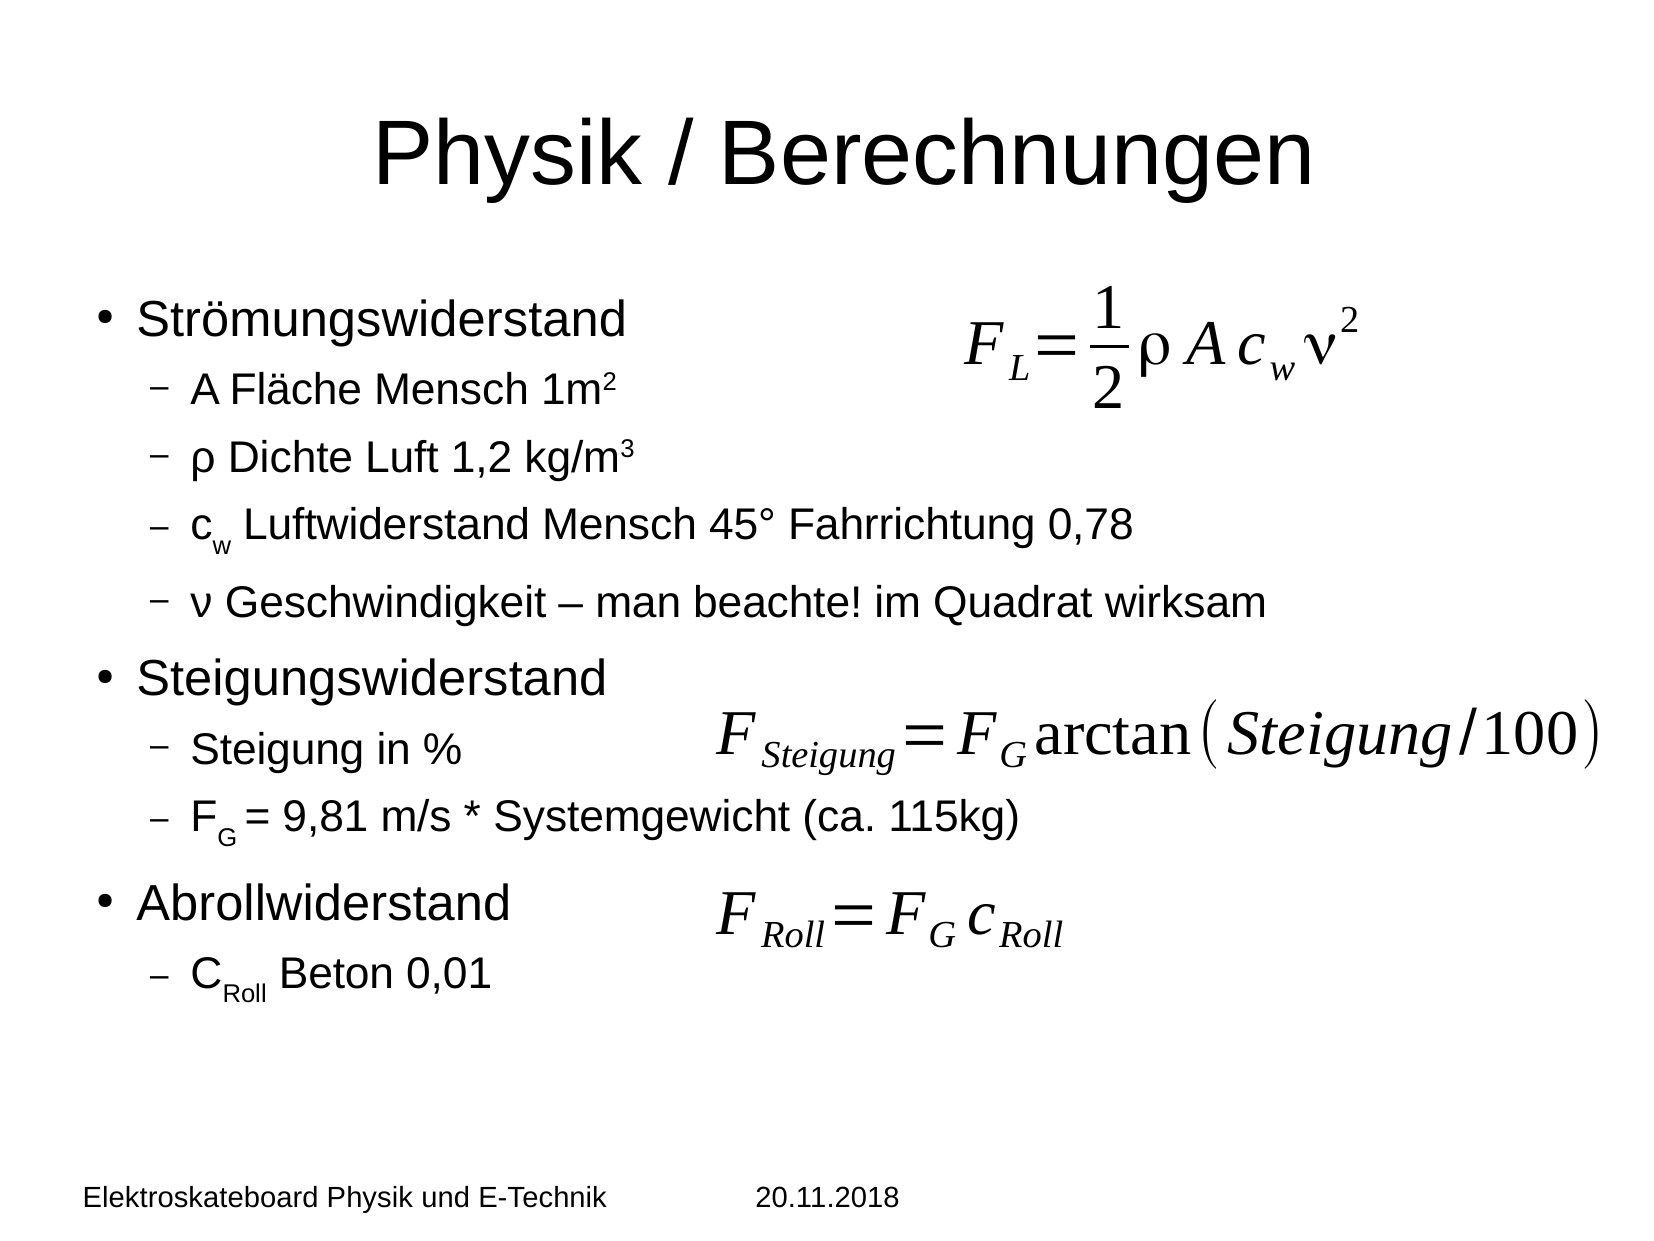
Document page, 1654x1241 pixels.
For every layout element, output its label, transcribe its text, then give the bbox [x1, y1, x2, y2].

title Physik / Berechnungen [82, 49, 1571, 257]
list Strömungswiderstand A Fläche Mensch 1m2 ρ Dichte Luft 1,2 kg/m3 cw Luftwiderstand Mensch 45° Fahrrichtung 0,78 ν Geschwindigkeit – man beachte! im Quadrat wirksam Steigungswiderstand Steigung in % FG = 9,81 m/s * Systemgewicht (ca. 115kg) Abrollwiderstand CRoll Beton 0,01 [82, 290, 1571, 1010]
chart [944, 271, 1376, 423]
chart [696, 876, 1081, 957]
chart [696, 696, 1619, 777]
